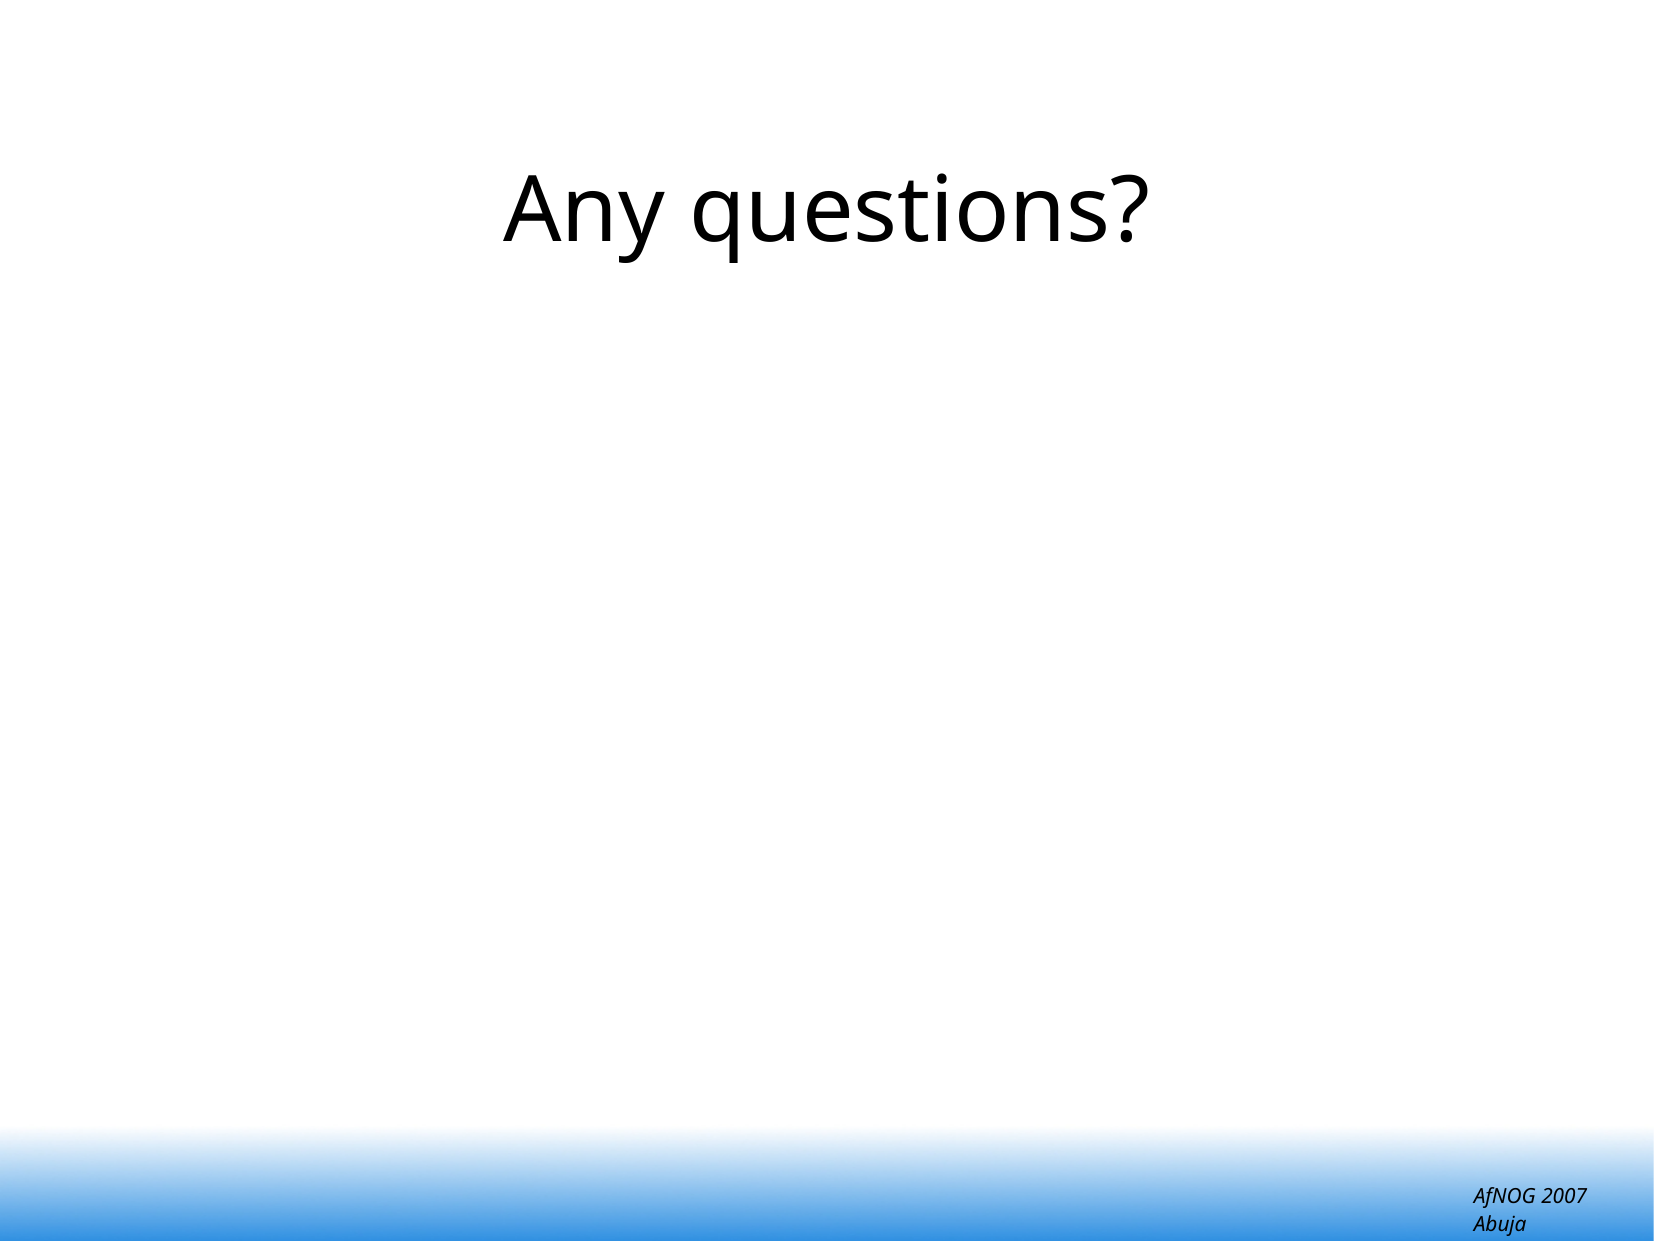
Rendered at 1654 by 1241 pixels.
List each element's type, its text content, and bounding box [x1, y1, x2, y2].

title Any questions? [17, 13, 1636, 249]
picture [0, 1124, 1654, 1241]
